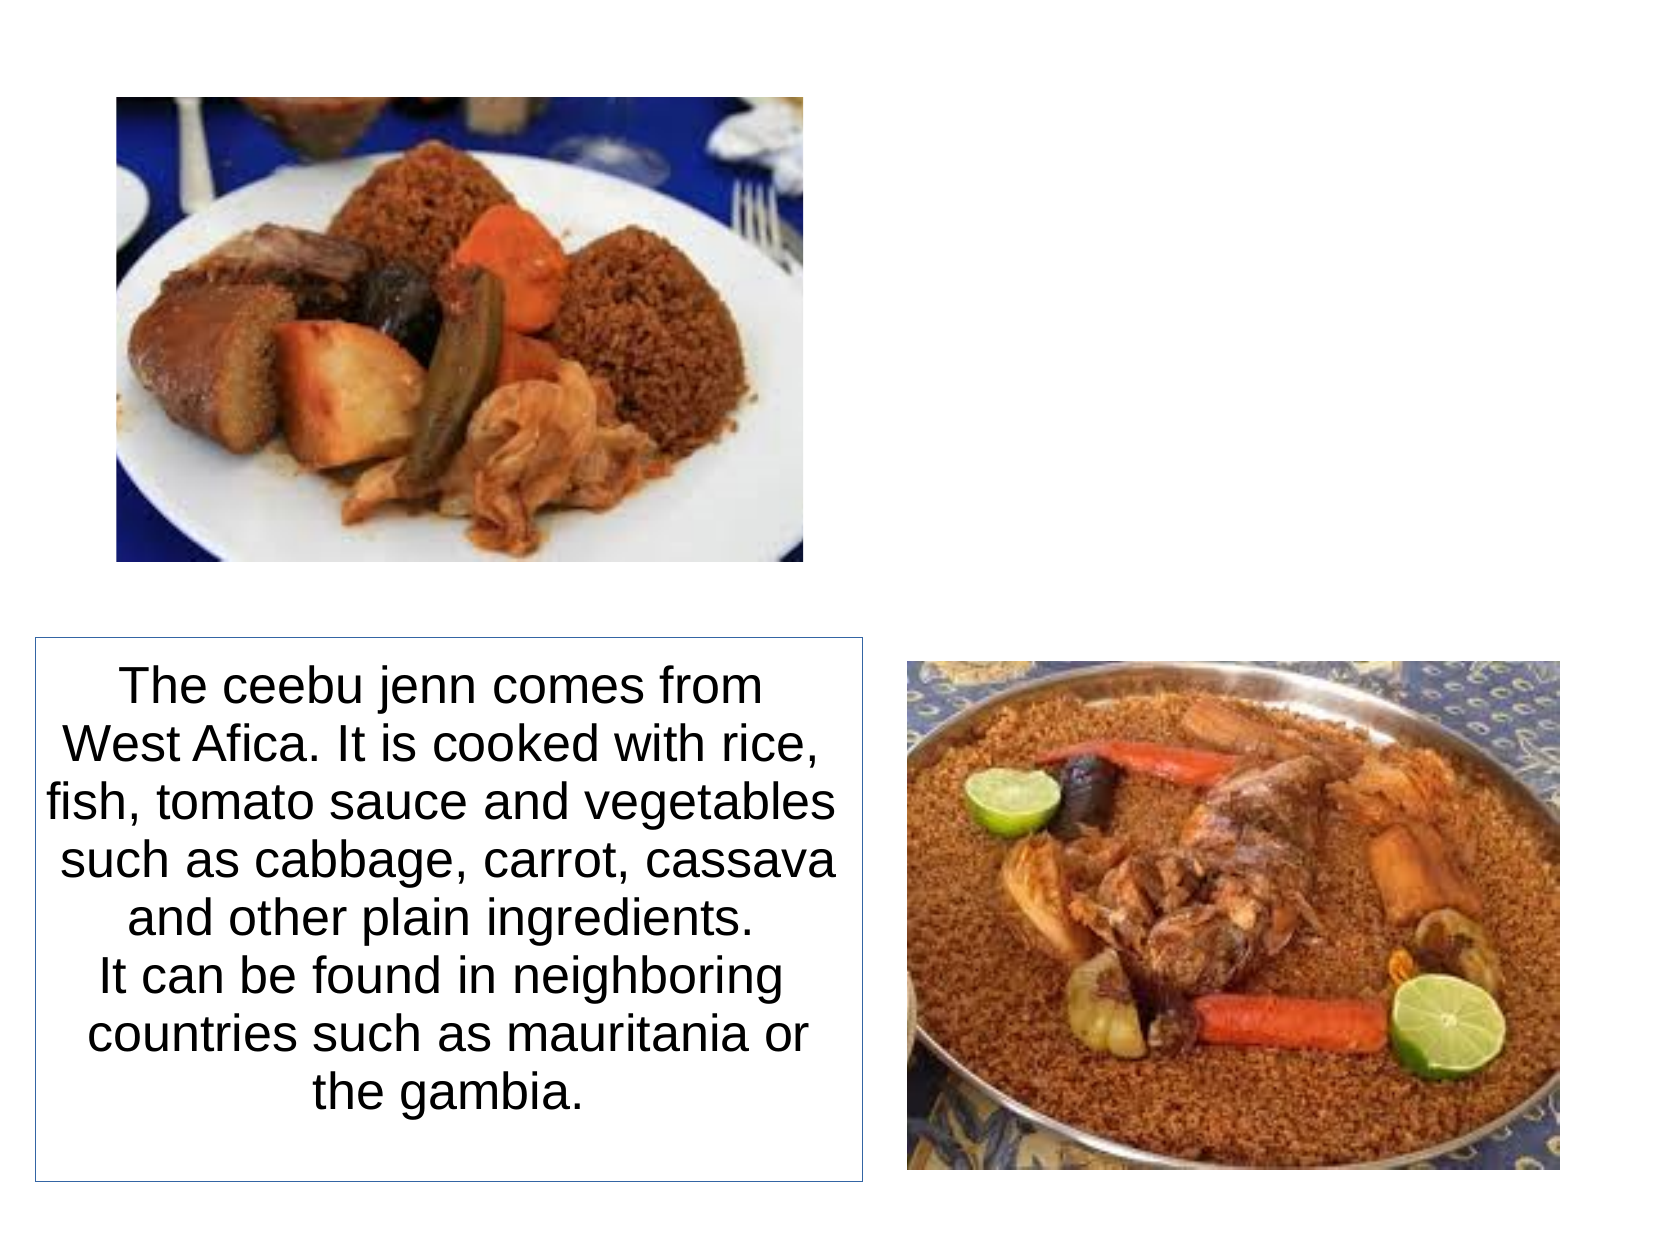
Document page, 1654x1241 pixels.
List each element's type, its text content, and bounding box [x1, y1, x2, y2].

text_box The ceebu jenn comes from West Afica. It is cooked with rice, fish, tomato sauce and vegetables such as cabbage, carrot, cassava and other plain ingredients. It can be found in neighboring countries such as mauritania or the gambia. [35, 637, 863, 1182]
picture [907, 661, 1560, 1170]
picture [116, 97, 804, 562]
